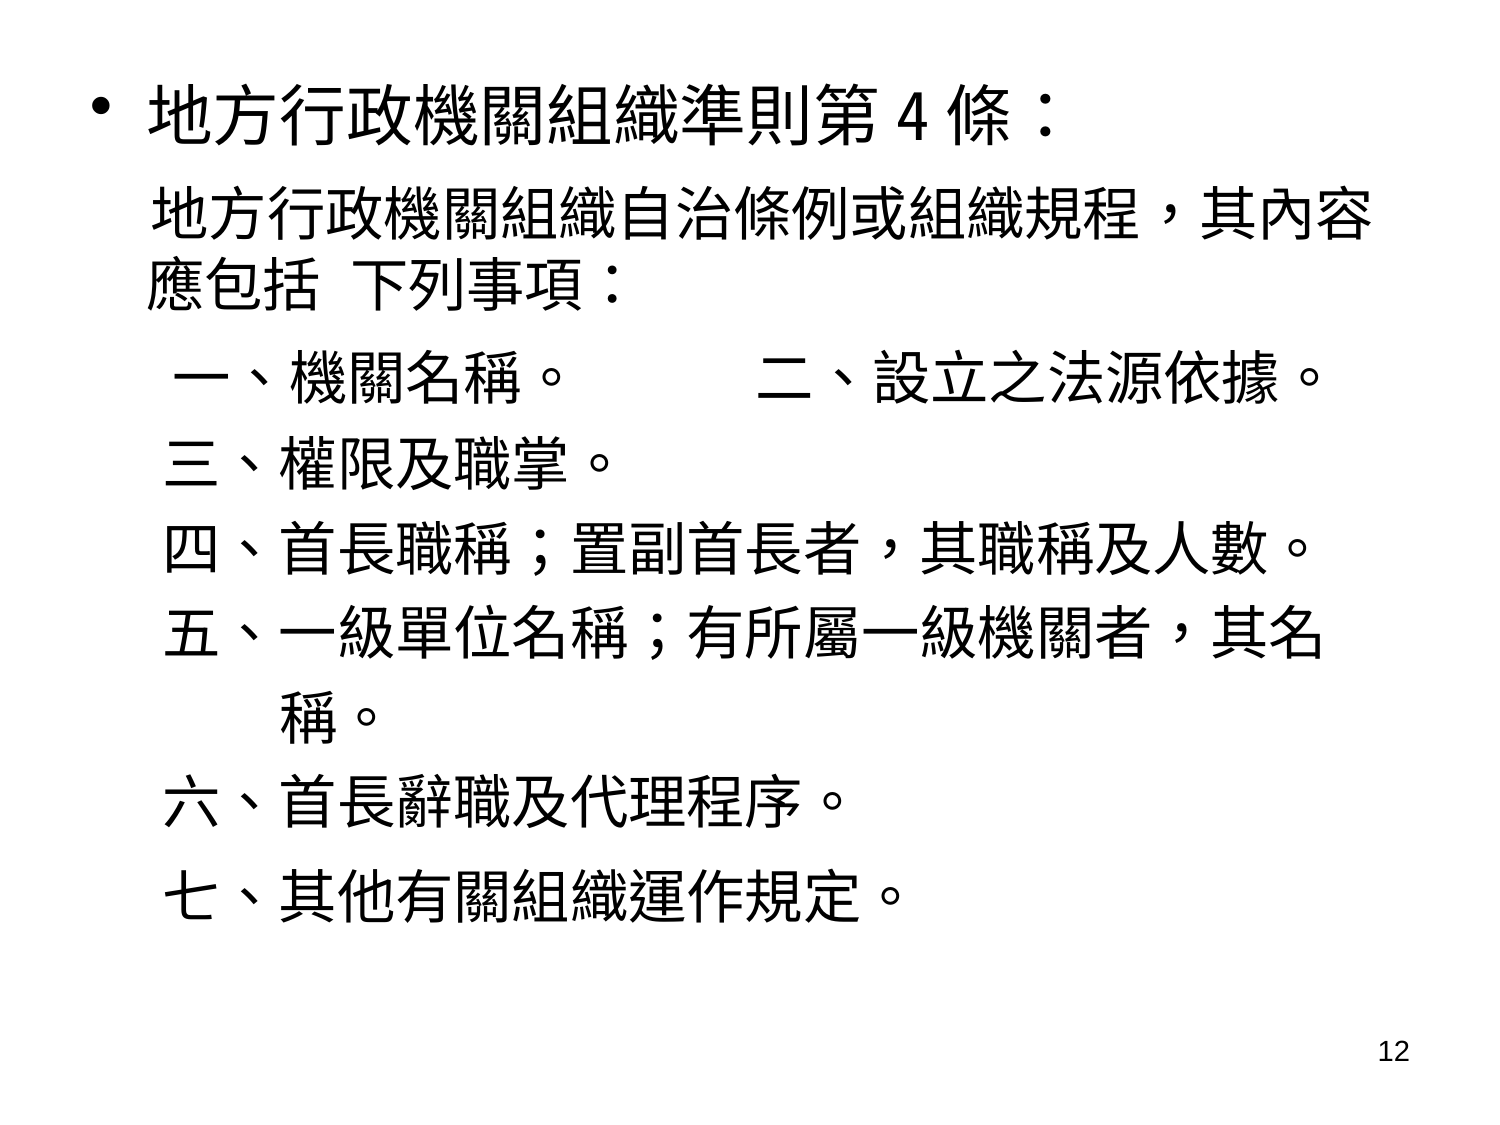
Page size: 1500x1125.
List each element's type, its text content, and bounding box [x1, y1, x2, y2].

list 地方行政機關組織準則第4條： 地方行政機關組織自治條例或組織規程，其內容應包括 下列事項： 一、機關名稱。 二、設立之法源依據。 三、權限及職掌。 四、首長職稱；置副首長者，其職稱及人數。 五、一級單位名稱；有所屬一級機關者，其名 稱。 六、首長辭職及代理程序。 七、其他有關組織運作規定。 [75, 66, 1426, 1005]
